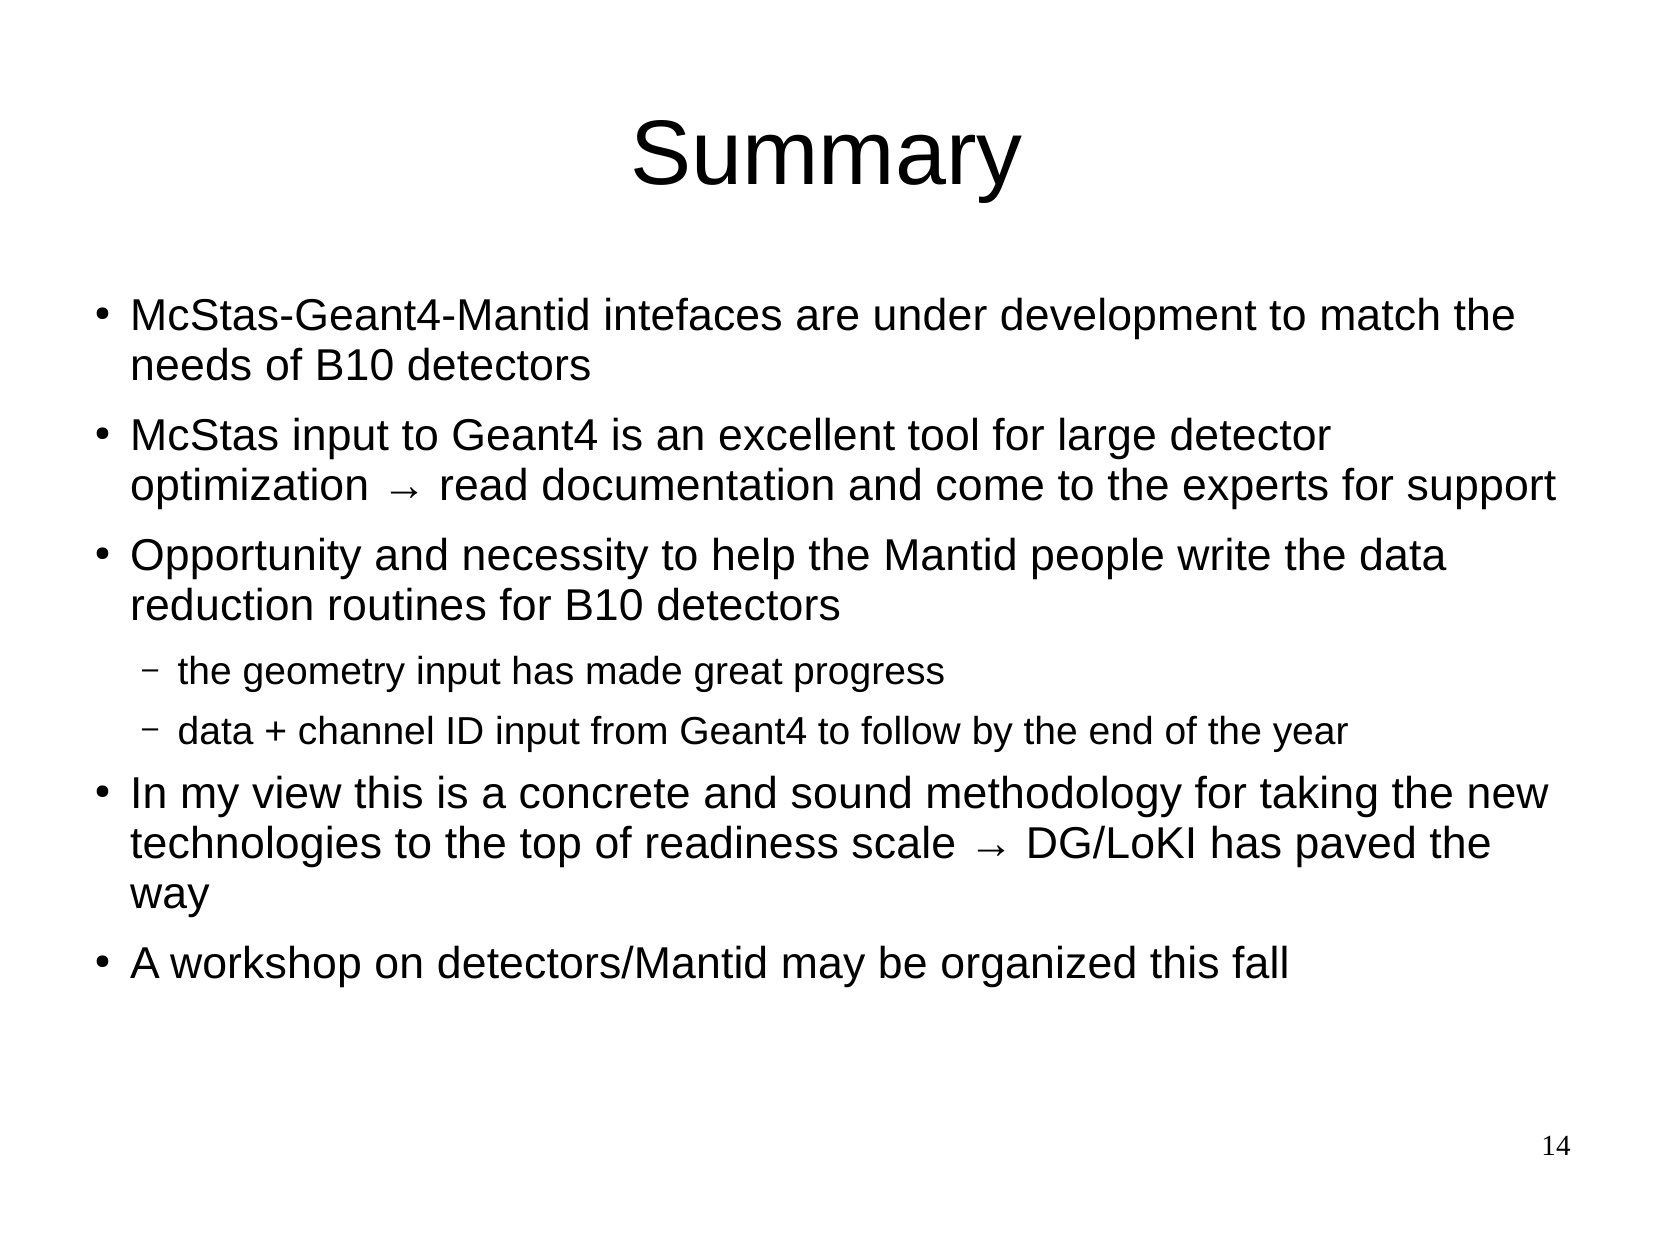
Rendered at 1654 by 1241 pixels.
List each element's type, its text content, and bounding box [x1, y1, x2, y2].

list McStas-Geant4-Mantid intefaces are under development to match the needs of B10 detectors McStas input to Geant4 is an excellent tool for large detector optimization → read documentation and come to the experts for support Opportunity and necessity to help the Mantid people write the data reduction routines for B10 detectors the geometry input has made great progress data + channel ID input from Geant4 to follow by the end of the year In my view this is a concrete and sound methodology for taking the new technologies to the top of readiness scale → DG/LoKI has paved the way A workshop on detectors/Mantid may be organized this fall [82, 290, 1571, 1010]
title Summary [82, 49, 1571, 257]
